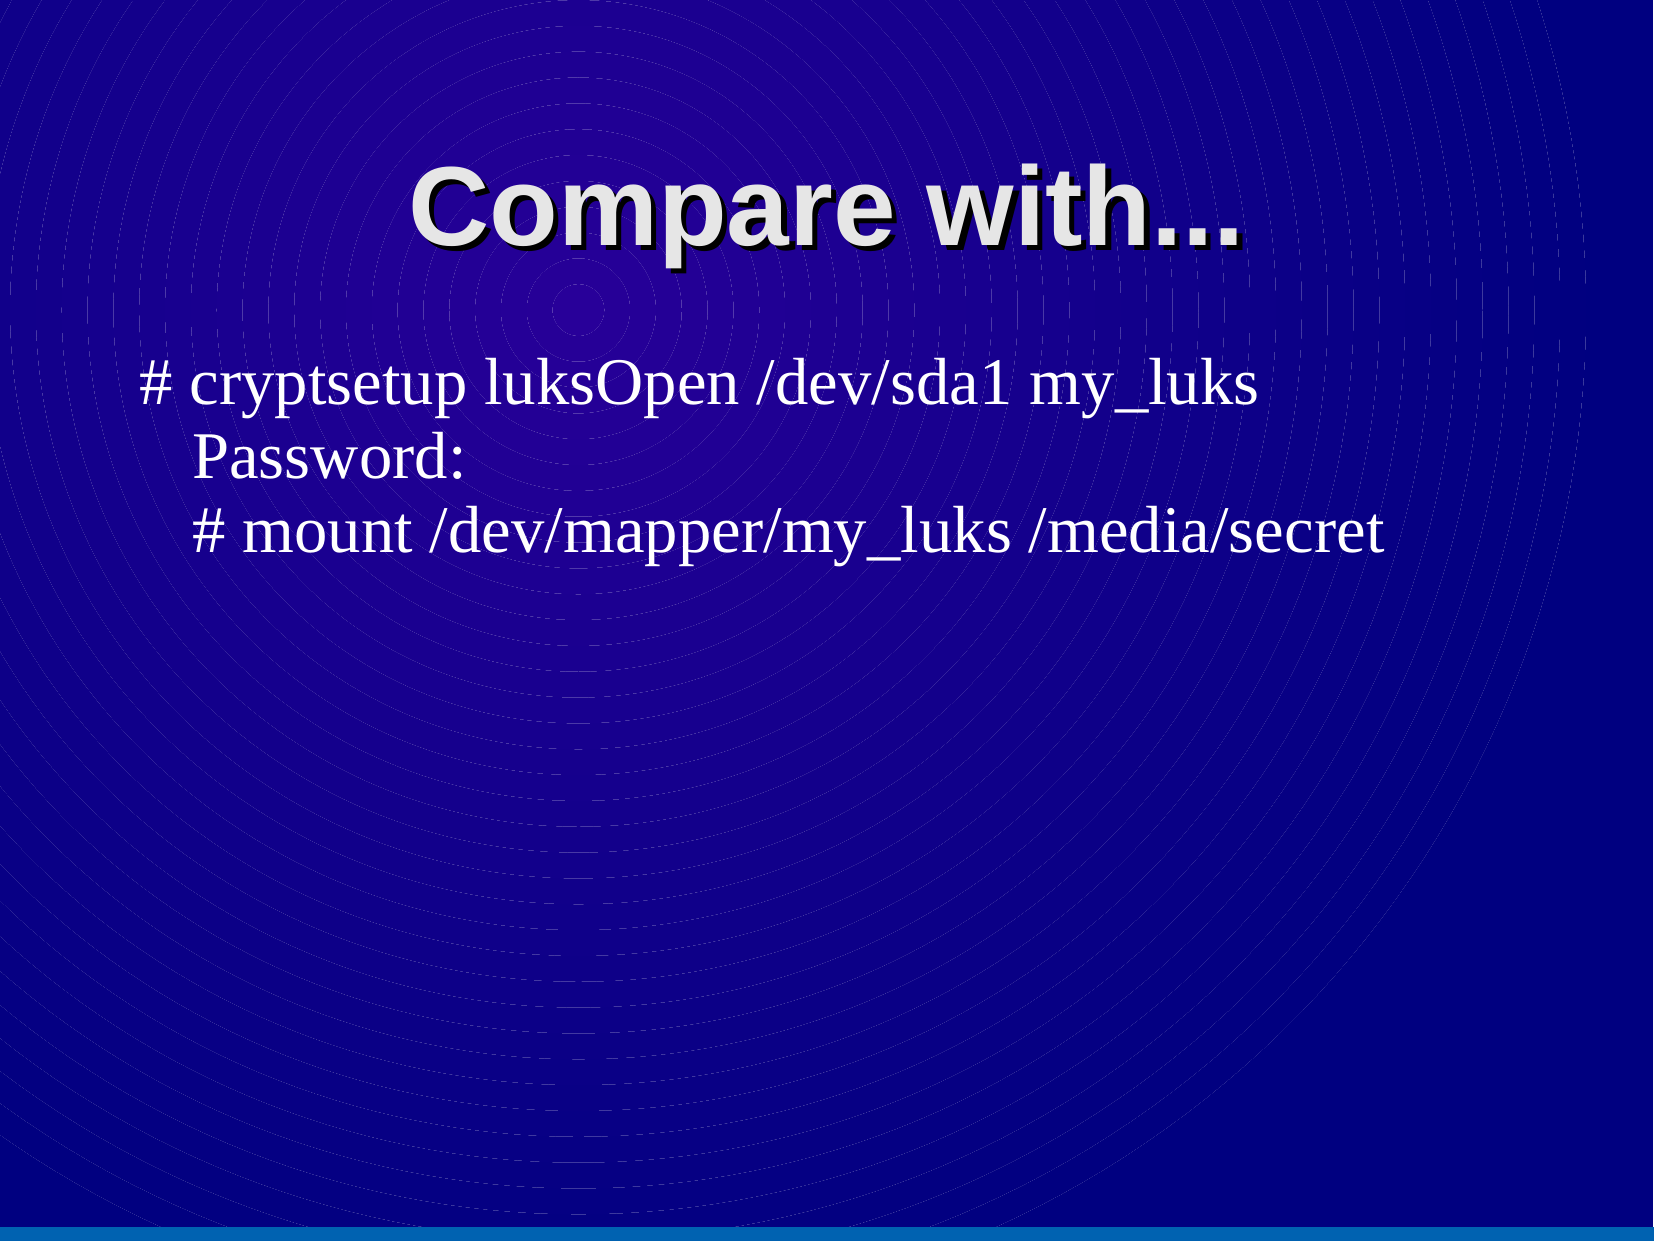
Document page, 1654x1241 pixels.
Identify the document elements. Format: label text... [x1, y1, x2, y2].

title Compare with... [121, 102, 1533, 311]
list # cryptsetup luksOpen /dev/sda1 my_luks Password: # mount /dev/mapper/my_luks /media/secret [121, 344, 1533, 1127]
